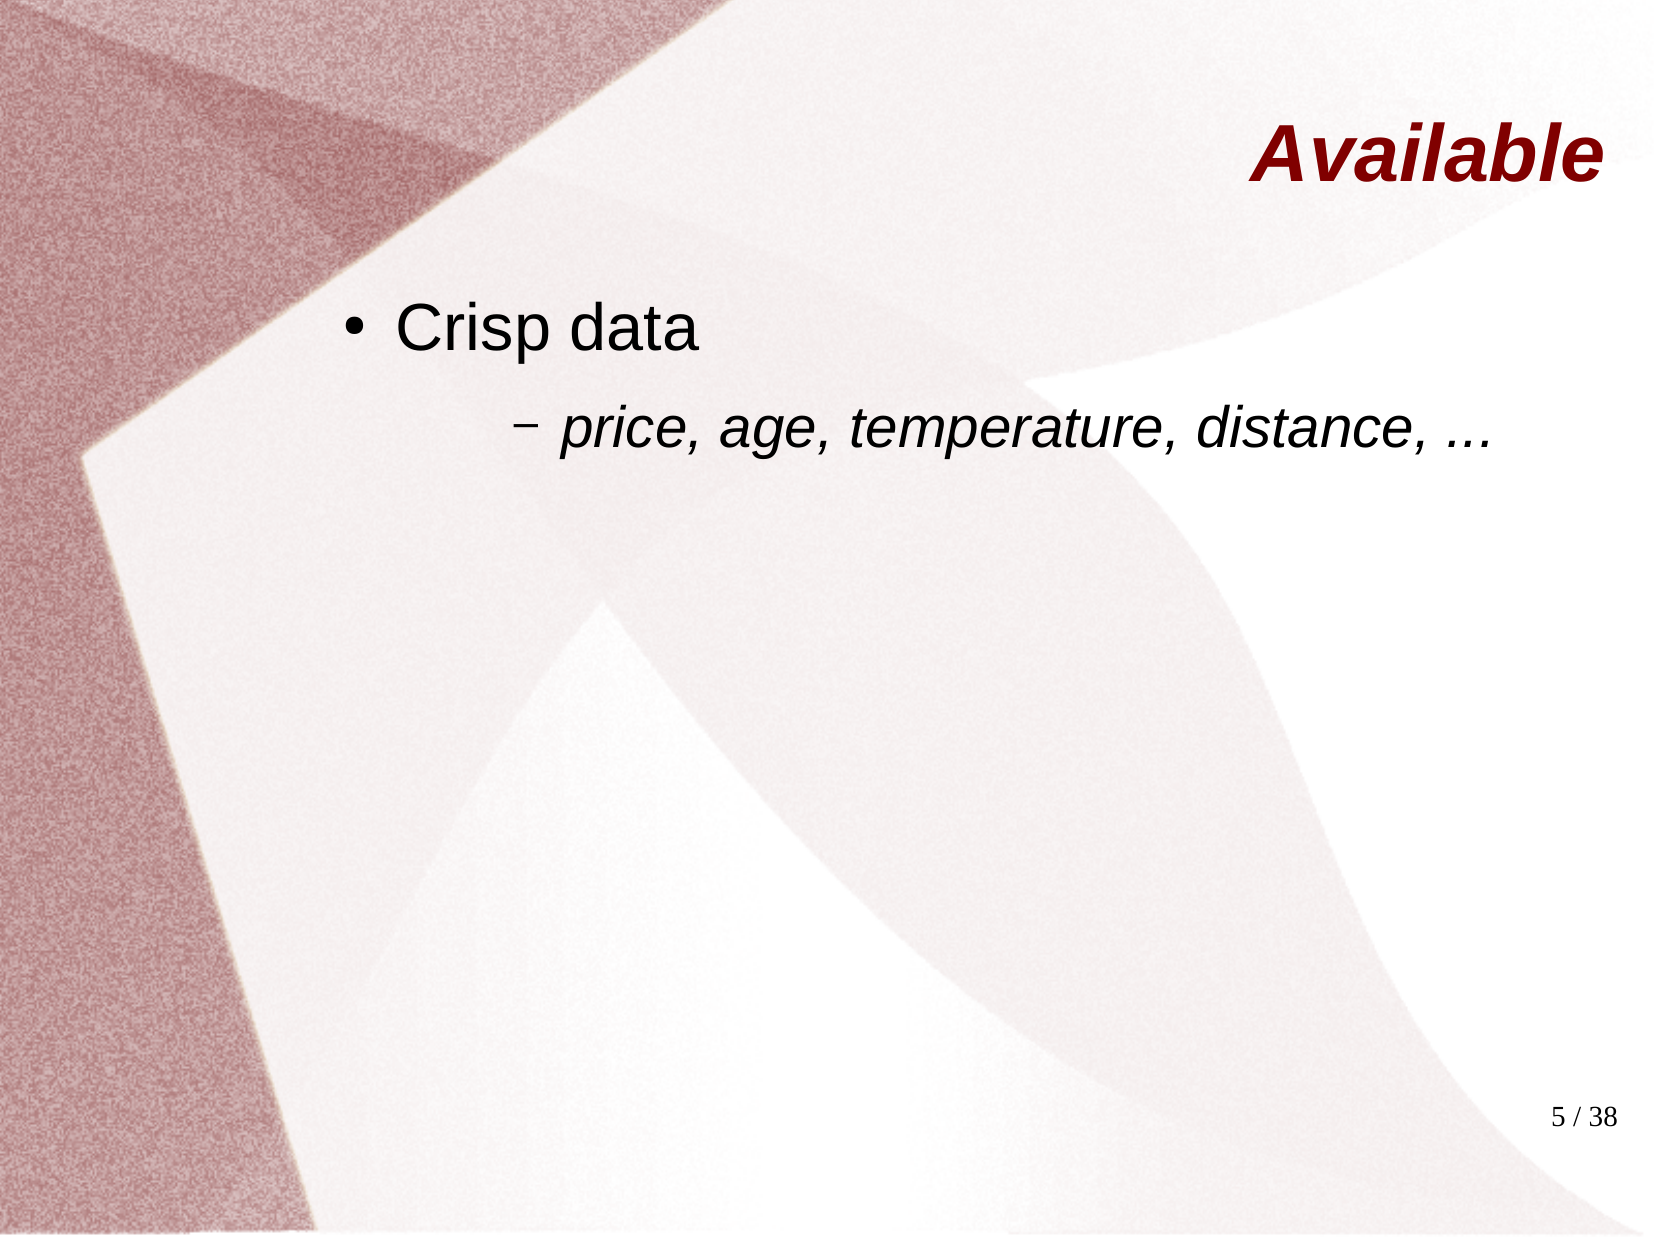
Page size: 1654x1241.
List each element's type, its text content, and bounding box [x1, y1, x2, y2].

title Available [495, 49, 1607, 257]
picture [0, 0, 1654, 1241]
list Crisp data price, age, temperature, distance, ... [324, 290, 1601, 1010]
